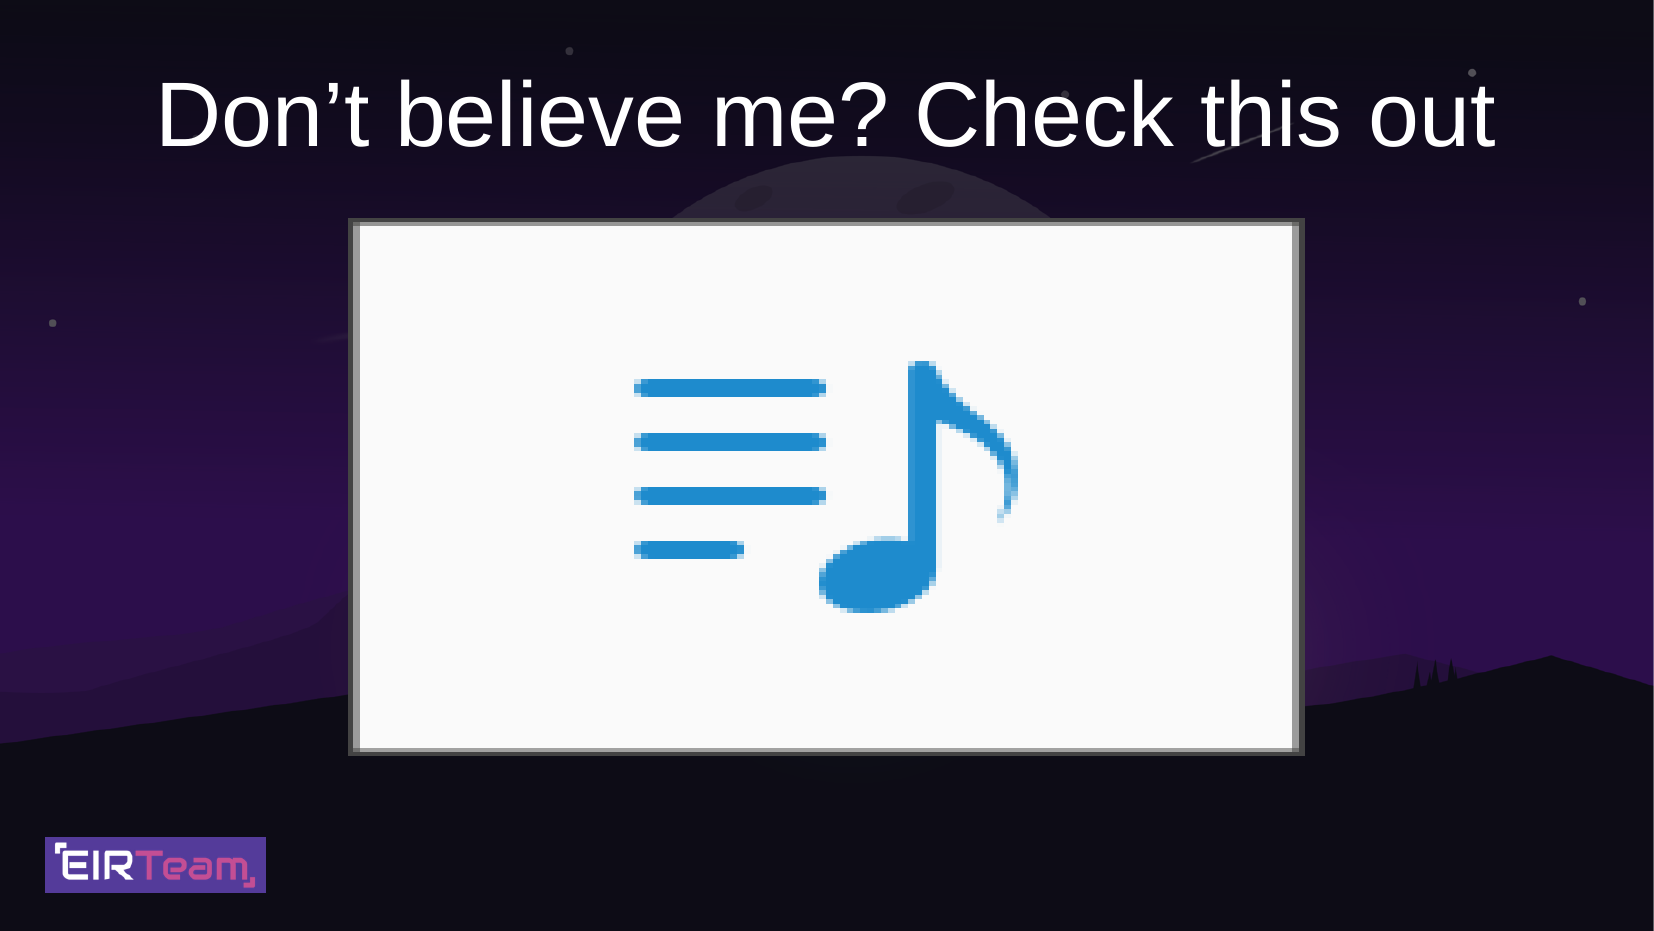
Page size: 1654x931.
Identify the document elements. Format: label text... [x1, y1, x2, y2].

title Don’t believe me? Check this out [82, 37, 1571, 193]
text_box [347, 217, 1307, 757]
picture [0, 0, 1654, 931]
